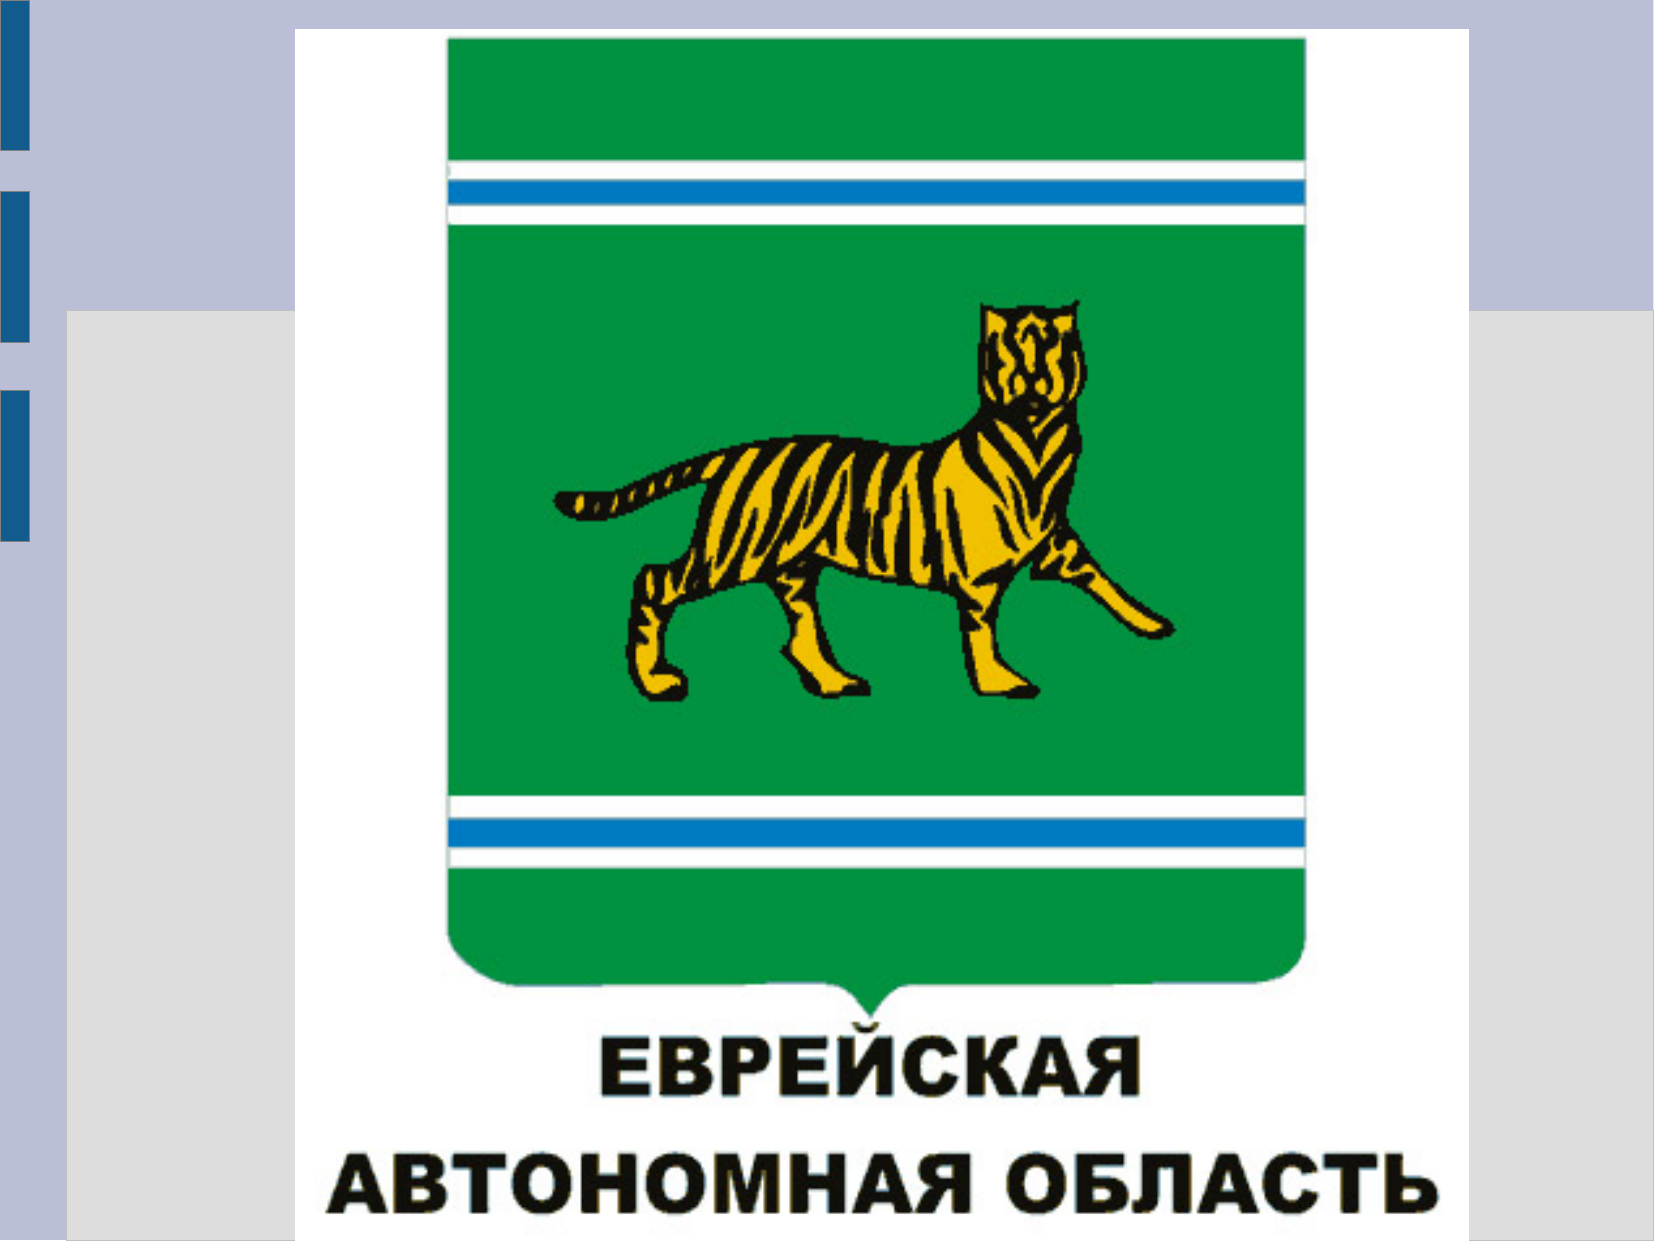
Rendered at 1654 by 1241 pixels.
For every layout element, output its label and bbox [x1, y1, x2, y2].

picture [295, 29, 1469, 1241]
